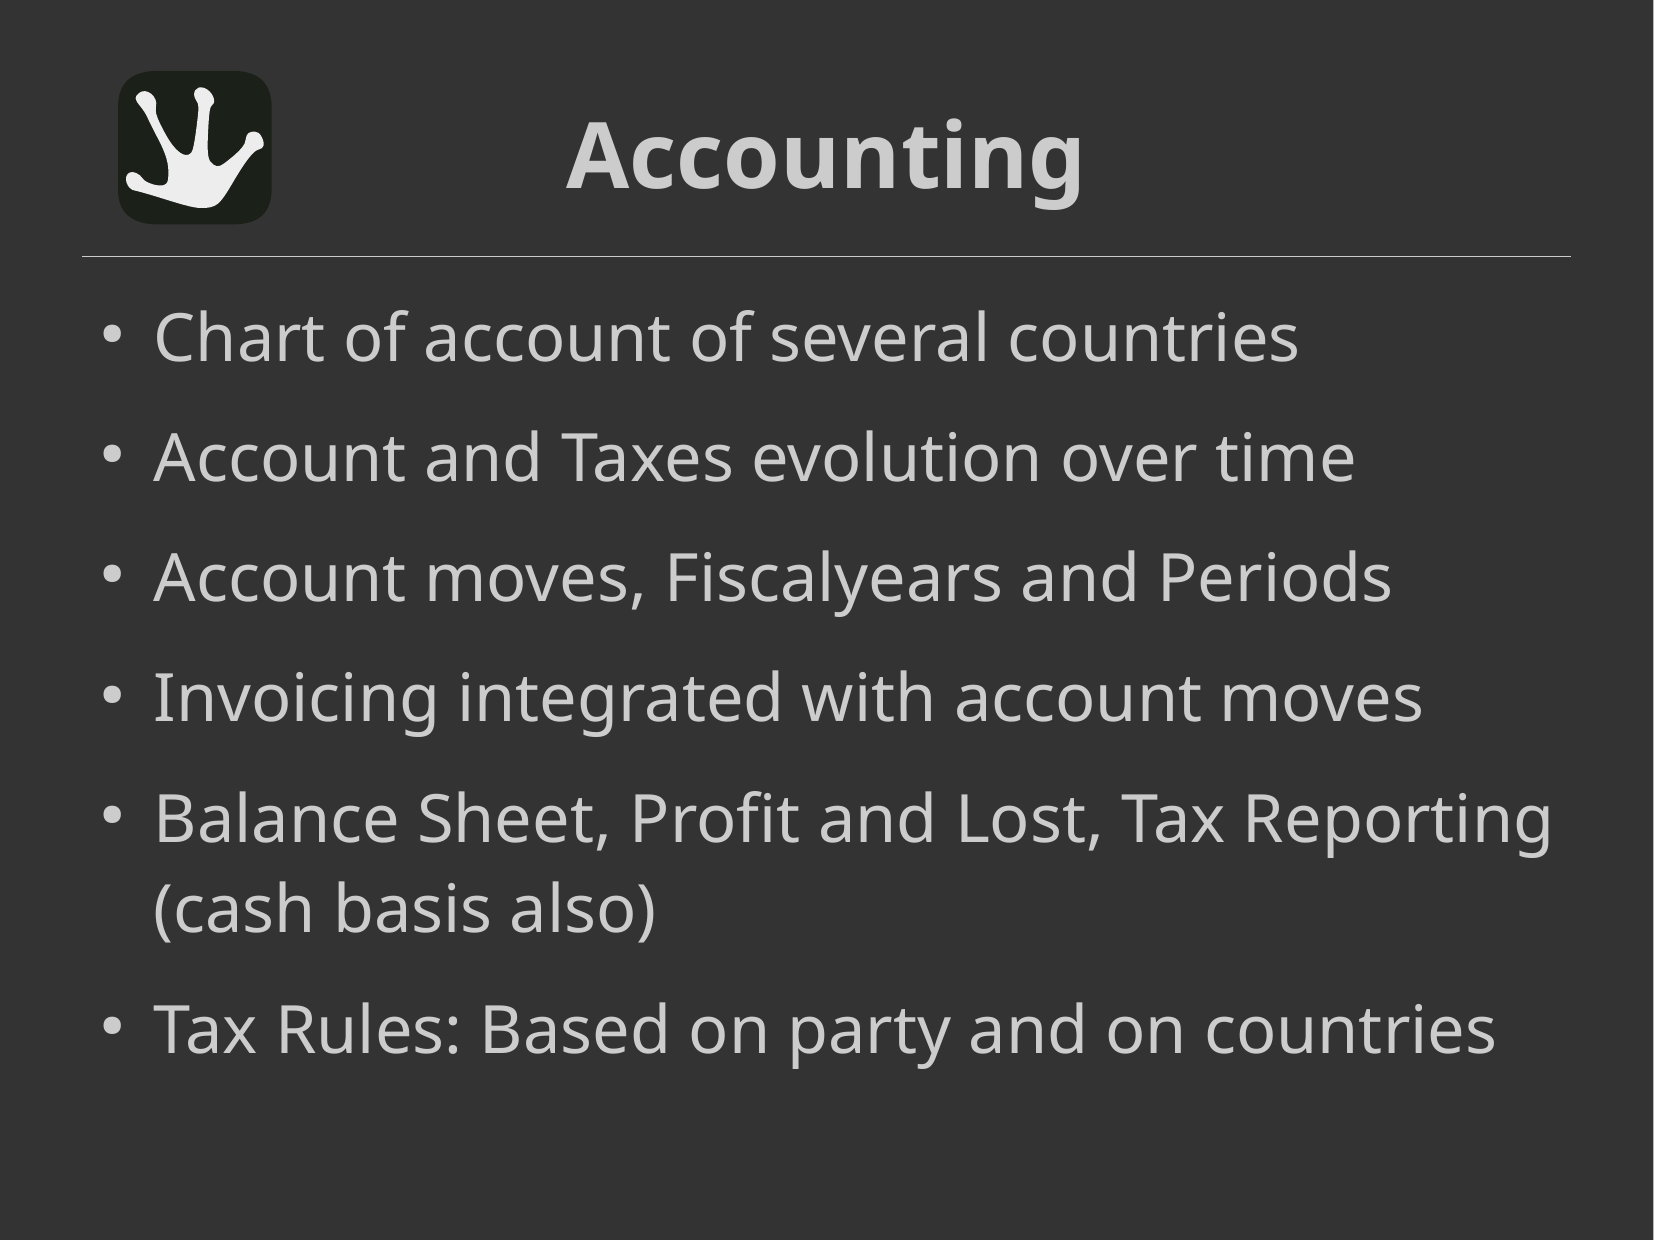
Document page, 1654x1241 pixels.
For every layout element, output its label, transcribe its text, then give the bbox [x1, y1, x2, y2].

list Chart of account of several countries Account and Taxes evolution over time Account moves, Fiscalyears and Periods Invoicing integrated with account moves Balance Sheet, Profit and Lost, Tax Reporting (cash basis also) Tax Rules: Based on party and on countries [82, 290, 1571, 1111]
title Accounting [82, 49, 1571, 257]
picture [118, 70, 272, 225]
